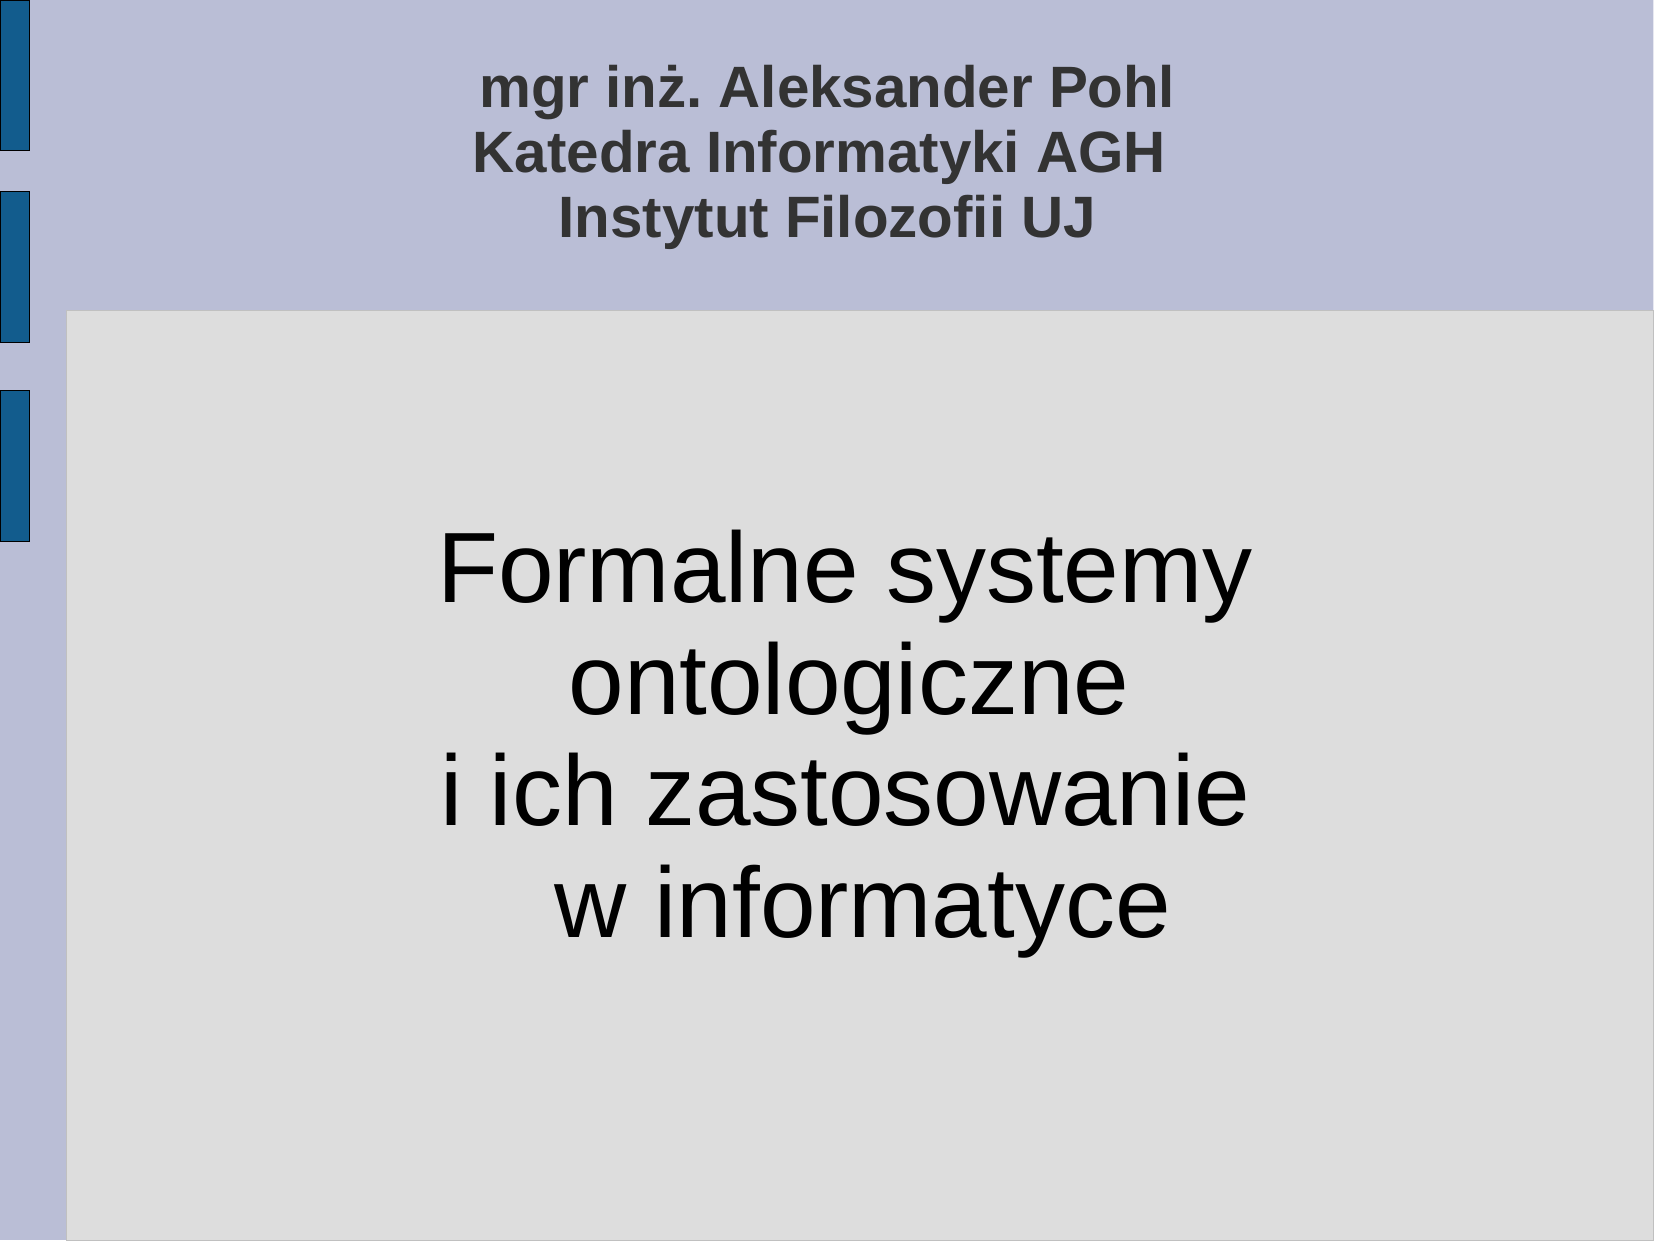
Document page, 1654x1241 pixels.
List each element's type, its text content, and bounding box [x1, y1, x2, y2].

title mgr inż. Aleksander Pohl Katedra Informatyki AGH Instytut Filozofii UJ [121, 55, 1534, 335]
subtitle Formalne systemy ontologiczne i ich zastosowanie w informatyce [121, 344, 1534, 1127]
